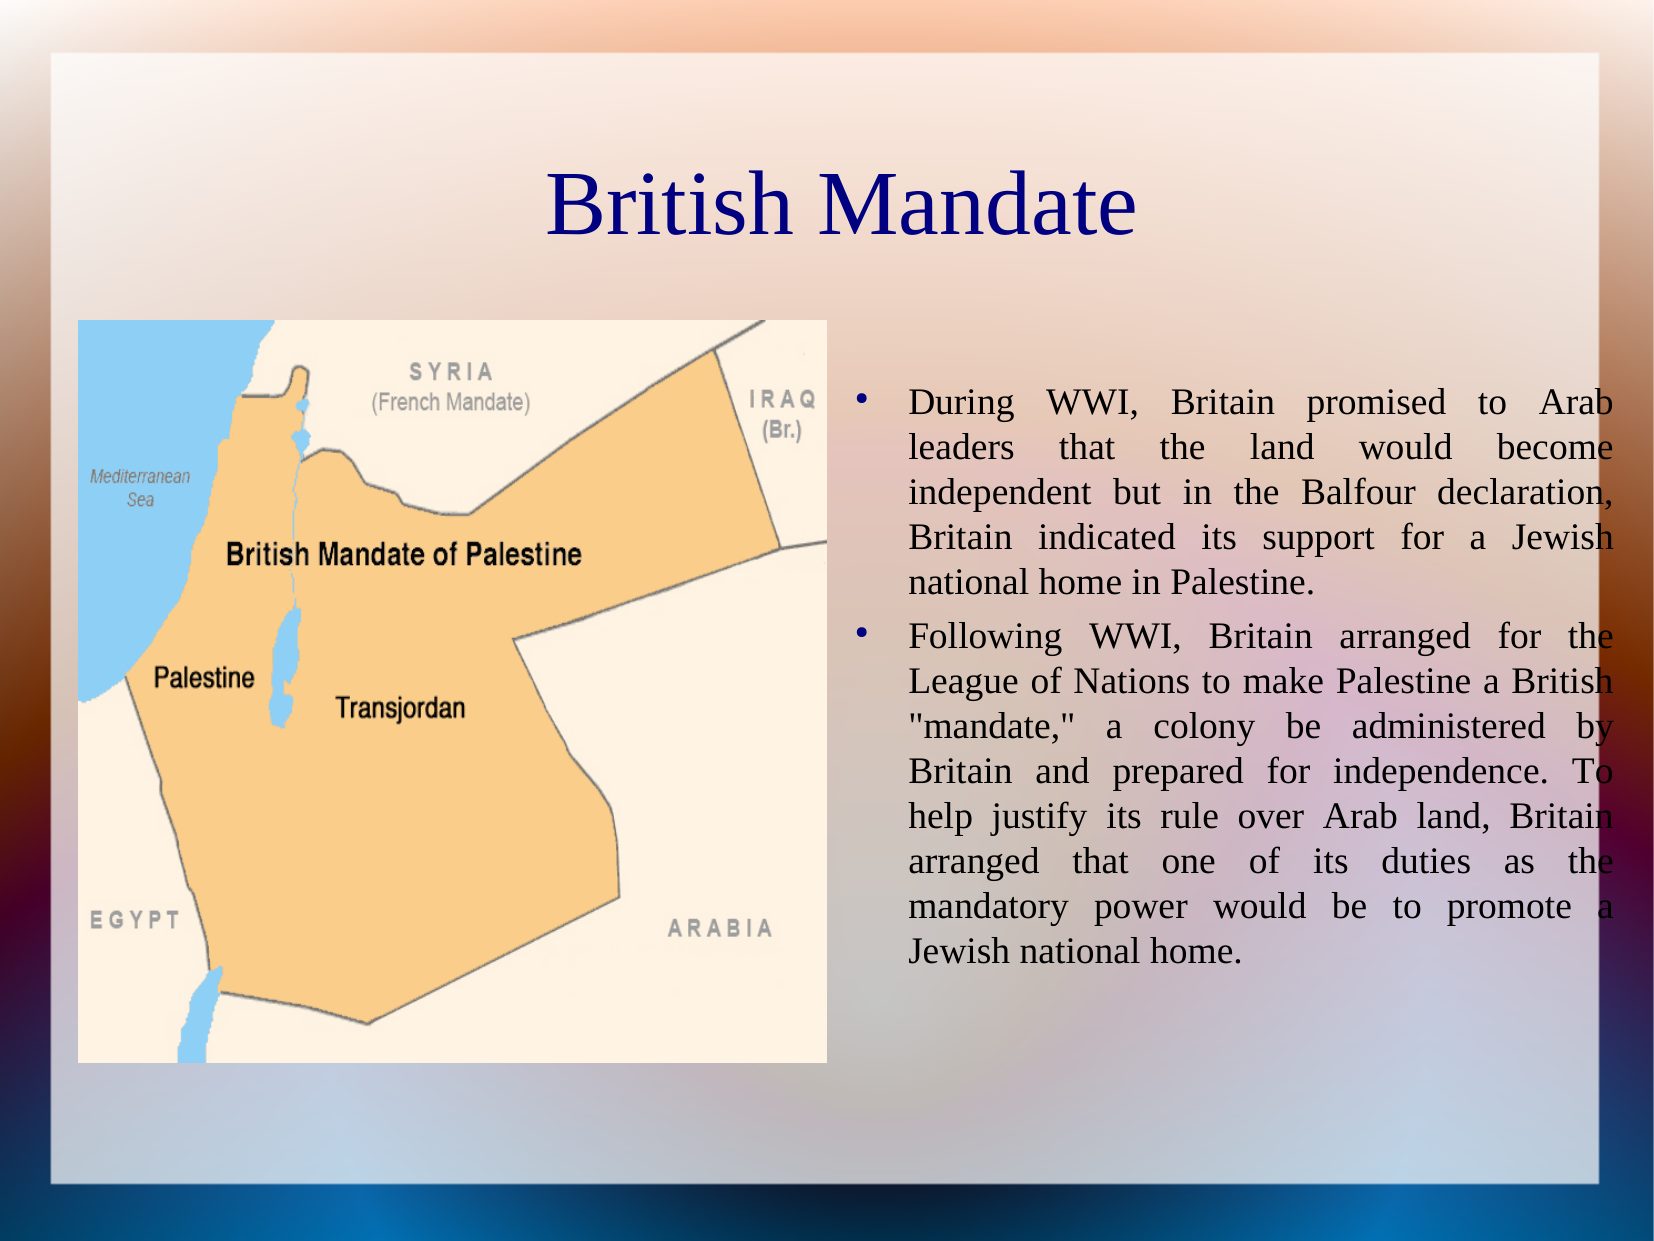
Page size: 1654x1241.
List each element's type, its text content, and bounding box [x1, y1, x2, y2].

title British Mandate [124, 94, 1528, 303]
list During WWI, Britain promised to Arab leaders that the land would become independent but in the Balfour declaration, Britain indicated its support for a Jewish national home in Palestine. Following WWI, Britain arranged for the League of Nations to make Palestine a British "mandate," a colony be administered by Britain and prepared for independence. To help justify its rule over Arab land, Britain arranged that one of its duties as the mandatory power would be to promote a Jewish national home. [822, 369, 1630, 1237]
picture [0, 0, 1654, 1241]
